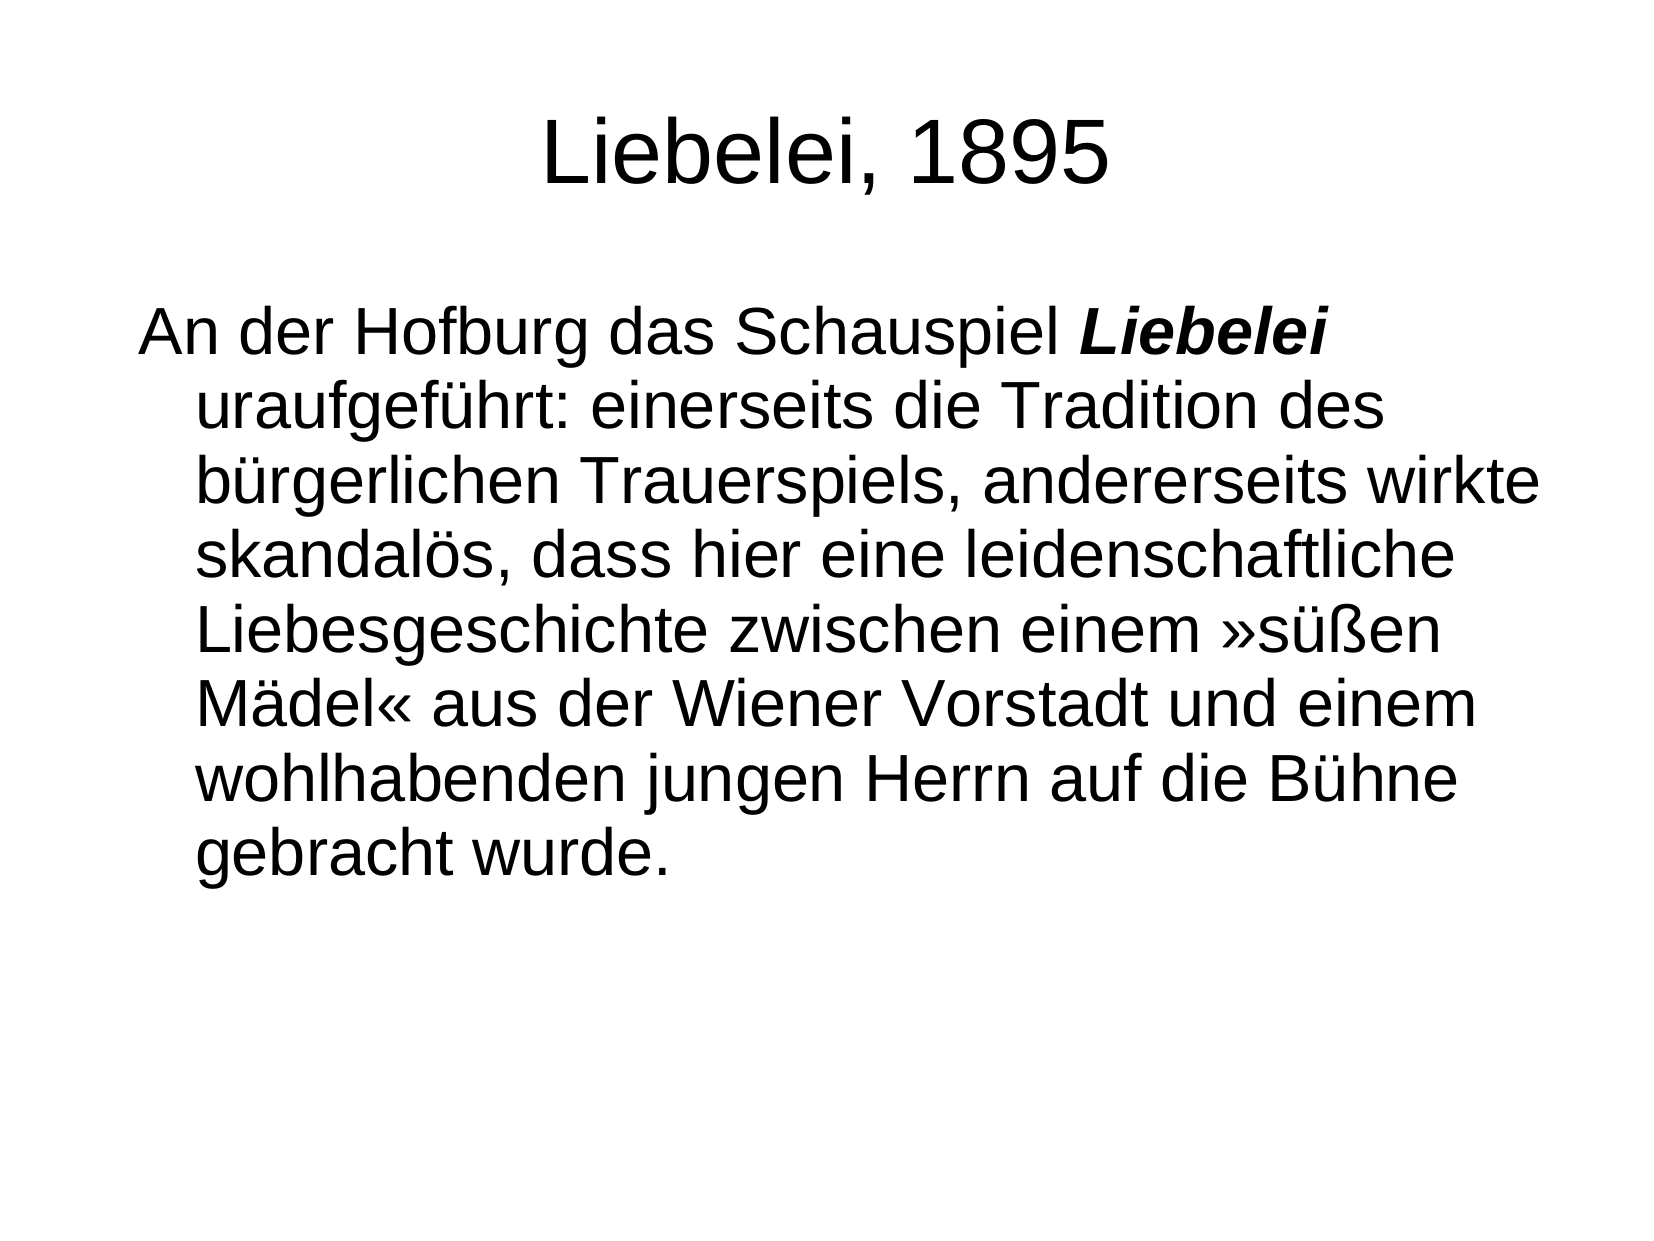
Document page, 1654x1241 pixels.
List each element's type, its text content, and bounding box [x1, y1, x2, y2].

title Liebelei, 1895 [82, 49, 1571, 256]
list An der Hofburg das Schauspiel Liebelei uraufgeführt: einerseits die Tradition des bürgerlichen Trauerspiels, andererseits wirkte skandalös, dass hier eine leidenschaftliche Liebesgeschichte zwischen einem »süßen Mädel« aus der Wiener Vorstadt und einem wohlhabenden jungen Herrn auf die Bühne gebracht wurde. [82, 290, 1571, 1108]
